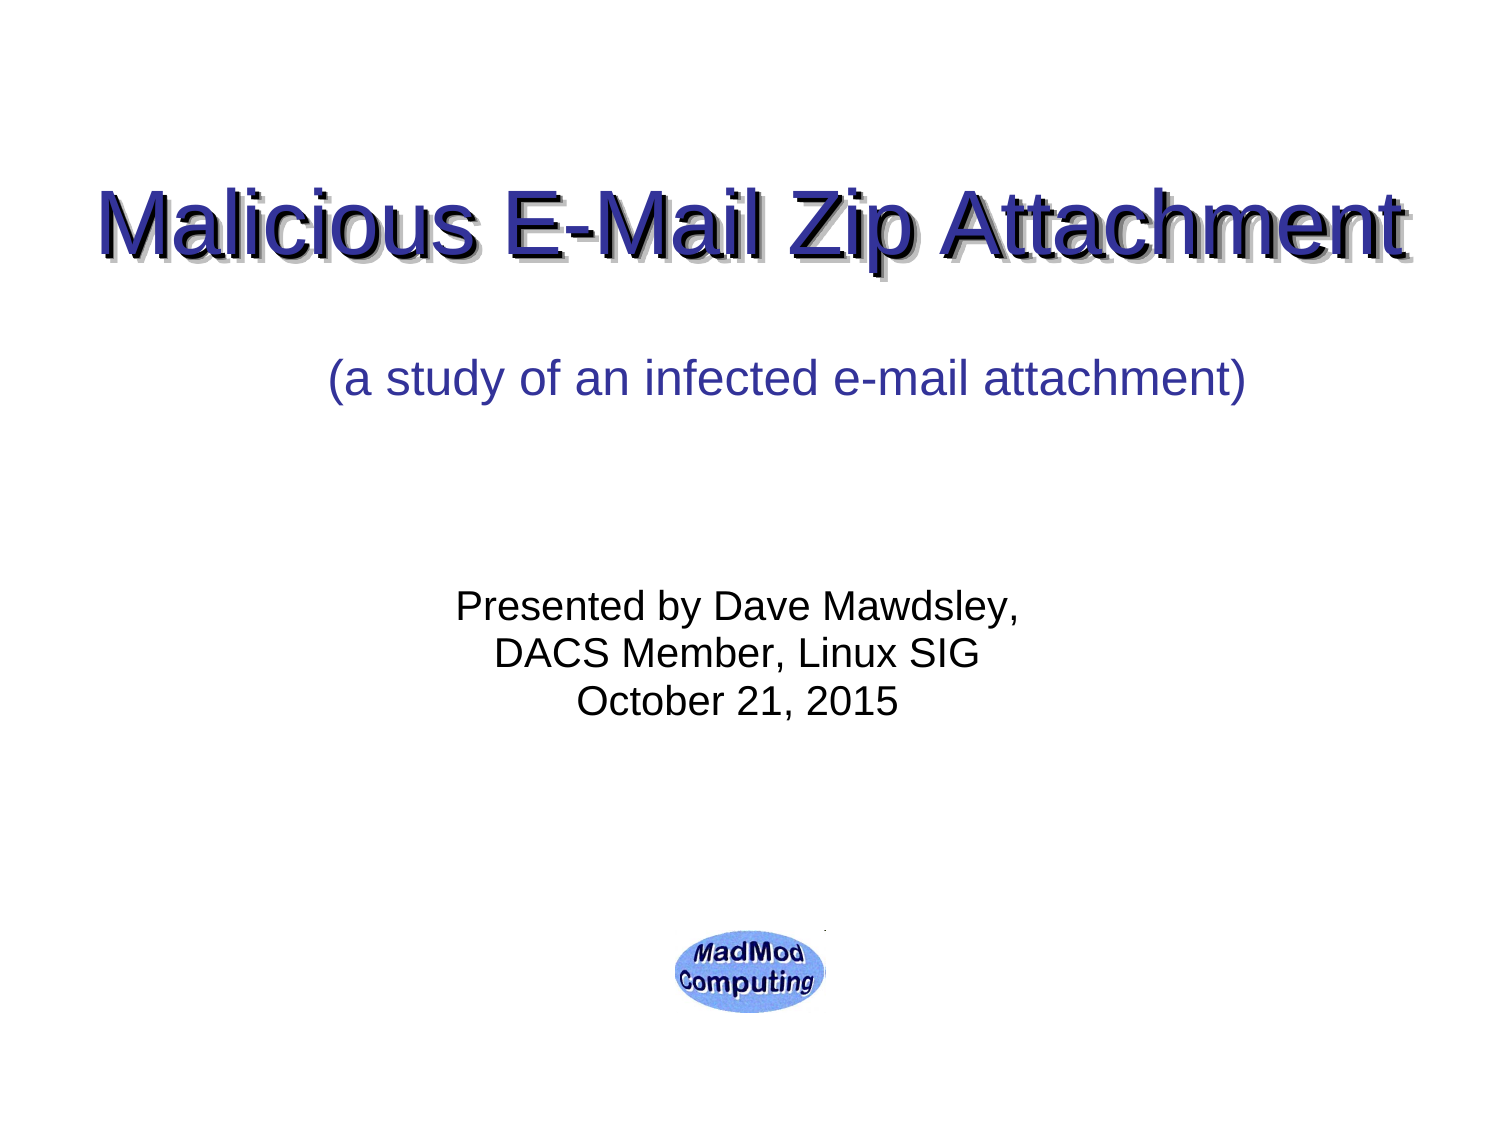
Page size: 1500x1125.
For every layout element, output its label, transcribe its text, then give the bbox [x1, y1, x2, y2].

subtitle Presented by Dave Mawdsley, DACS Member, Linux SIG October 21, 2015 [350, 582, 1051, 751]
title Malicious E-Mail Zip Attachment [75, 162, 1426, 284]
picture [675, 930, 826, 1013]
text_box (a study of an infected e-mail attachment) [300, 337, 1276, 413]
